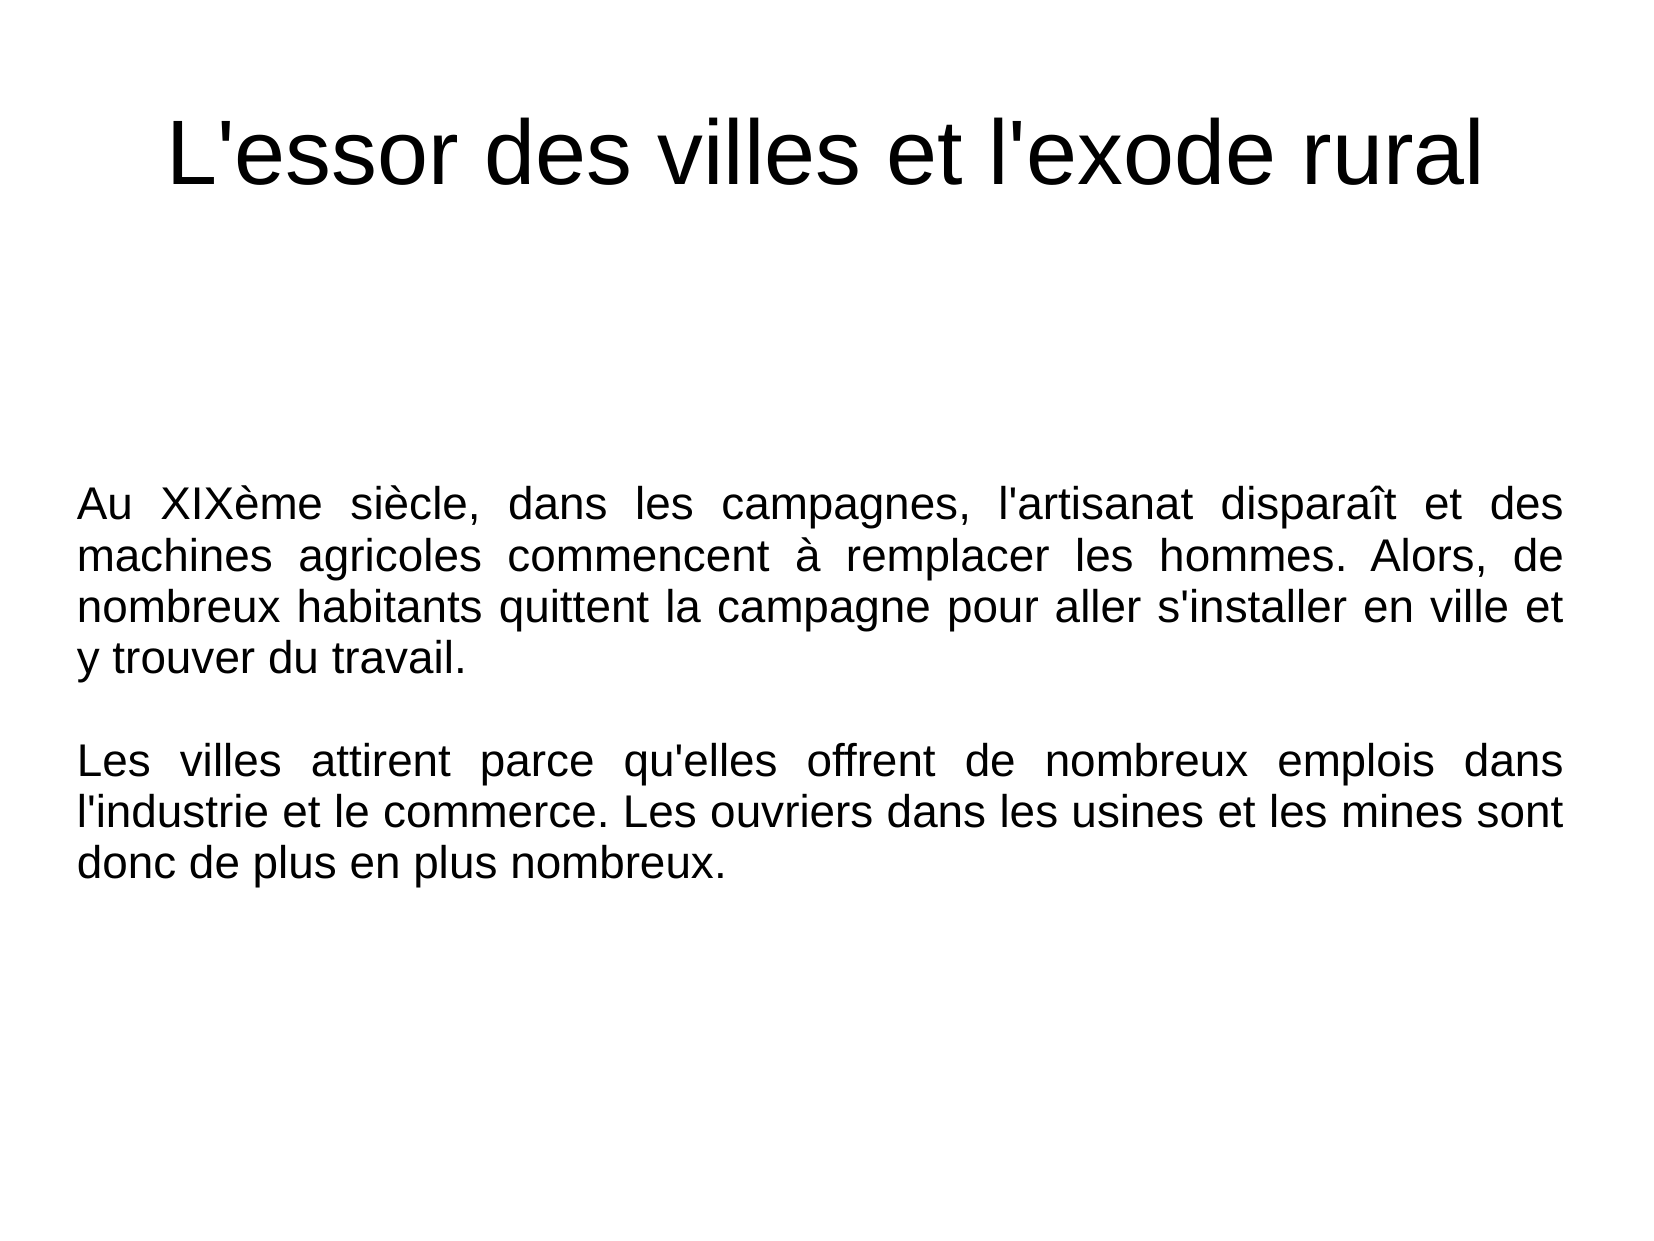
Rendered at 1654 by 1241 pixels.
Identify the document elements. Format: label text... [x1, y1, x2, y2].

subtitle Au XIXème siècle, dans les campagnes, l'artisanat disparaît et des machines agricoles commencent à remplacer les hommes. Alors, de nombreux habitants quittent la campagne pour aller s'installer en ville et y trouver du travail. Les villes attirent parce qu'elles offrent de nombreux emplois dans l'industrie et le commerce. Les ouvriers dans les usines et les mines sont donc de plus en plus nombreux. [76, 274, 1565, 1093]
title L'essor des villes et l'exode rural [82, 49, 1571, 257]
